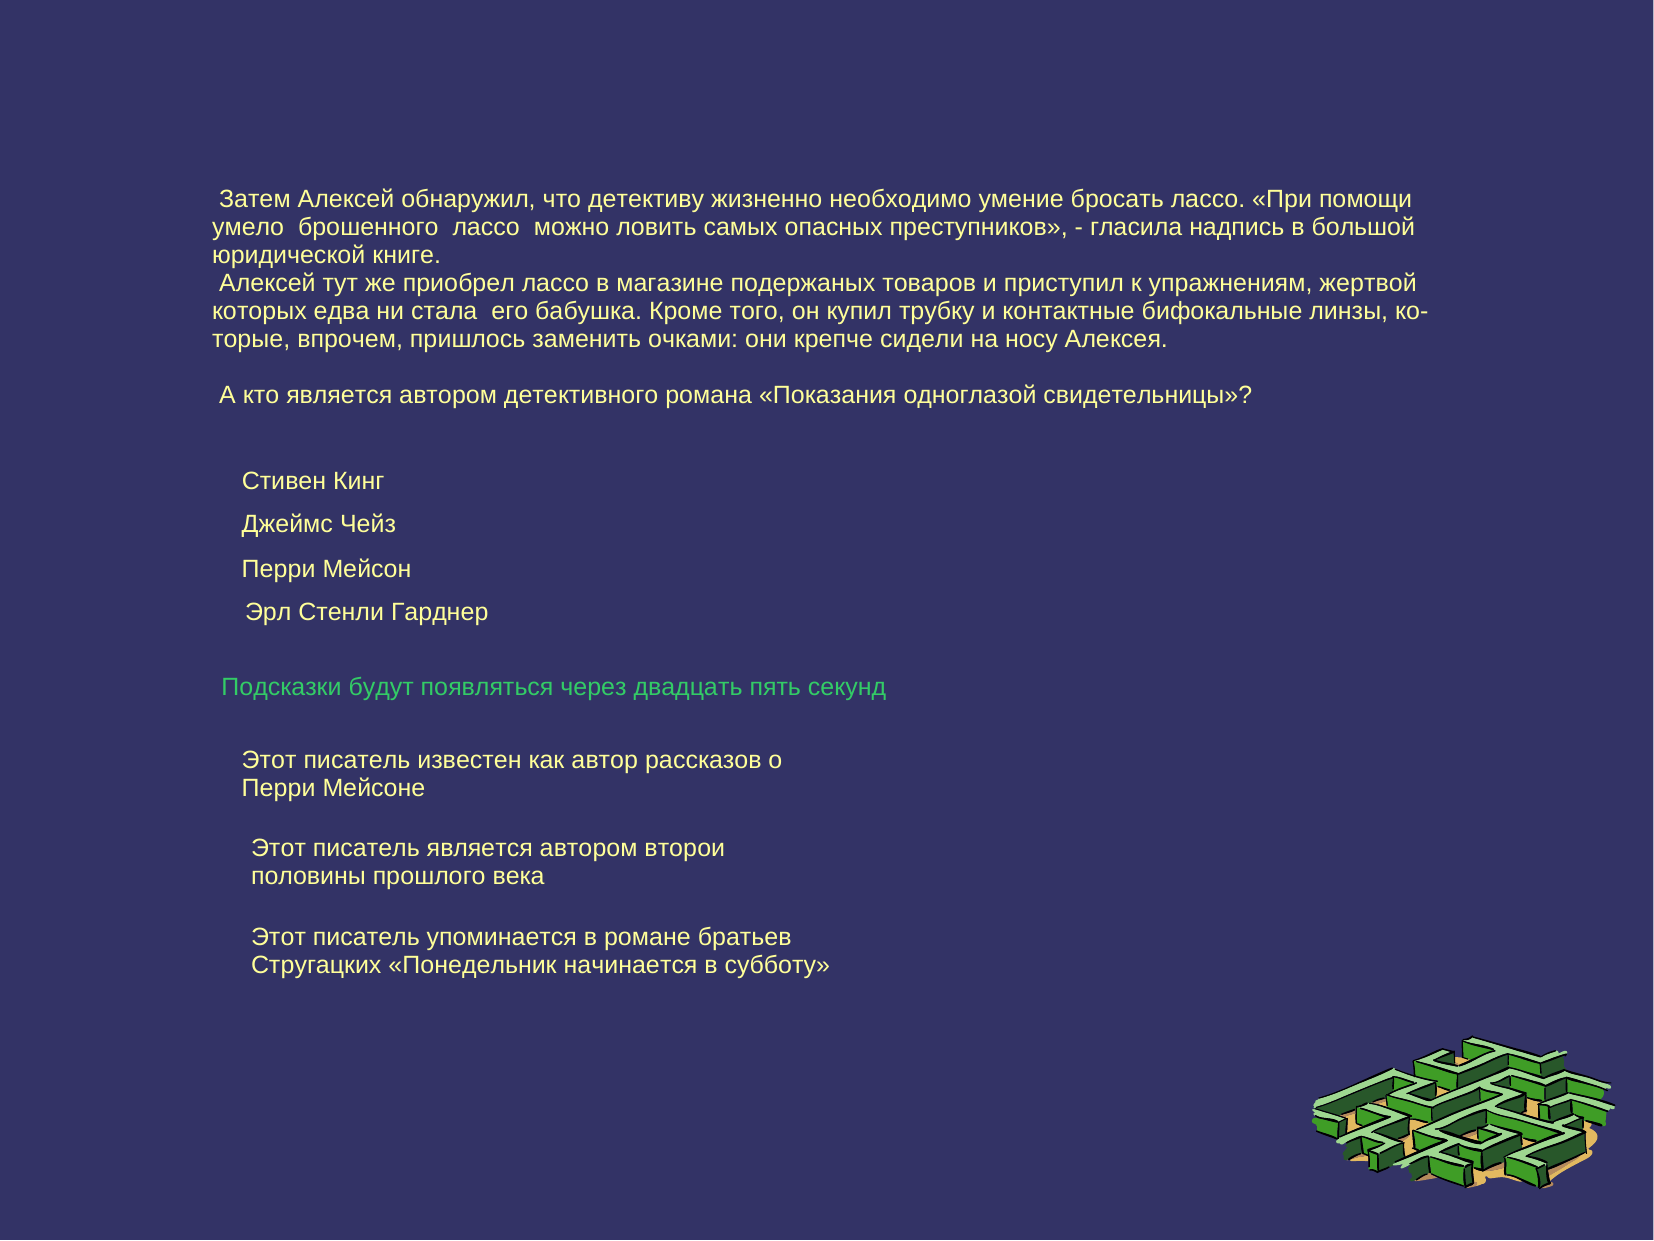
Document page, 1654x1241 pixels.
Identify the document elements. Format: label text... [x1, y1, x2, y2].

text_box Эрл Стенли Гарднер [230, 590, 556, 634]
text_box Этот писатель известен как автор рассказов о Перри Мейсоне [226, 738, 827, 809]
text_box Джеймс Чейз [226, 501, 473, 545]
text_box Этот писатель упоминается в романе братьев Стругацких «Понедельник начинается в субботу» [236, 915, 925, 987]
text_box Стивен Кинг [227, 459, 473, 501]
text_box Подсказки будут появляться через двадцать пять секунд [206, 665, 975, 709]
text_box Перри Мейсон [226, 547, 473, 591]
text_box Затем Алексей обнаружил, что детективу жизненно необходимо умение бросать лассо. «При помощи умело брошенного лассо можно ловить самых опасных преступников», - гласила надпись в большой юридической книге. Алексей тут же приобрел лассо в магазине подержаных товаров и приступил к упражнениям, жертвой которых едва ни стала его бабушка. Кроме того, он купил трубку и контактные бифокальные линзы, ко- торые, впрочем, пришлось заменить очками: они крепче сидели на носу Алексея. А кто является автором детективного романа «Показания одноглазой свидетельницы»? [197, 177, 1506, 416]
text_box Этот писатель является автором второи половины прошлого века [236, 826, 827, 898]
